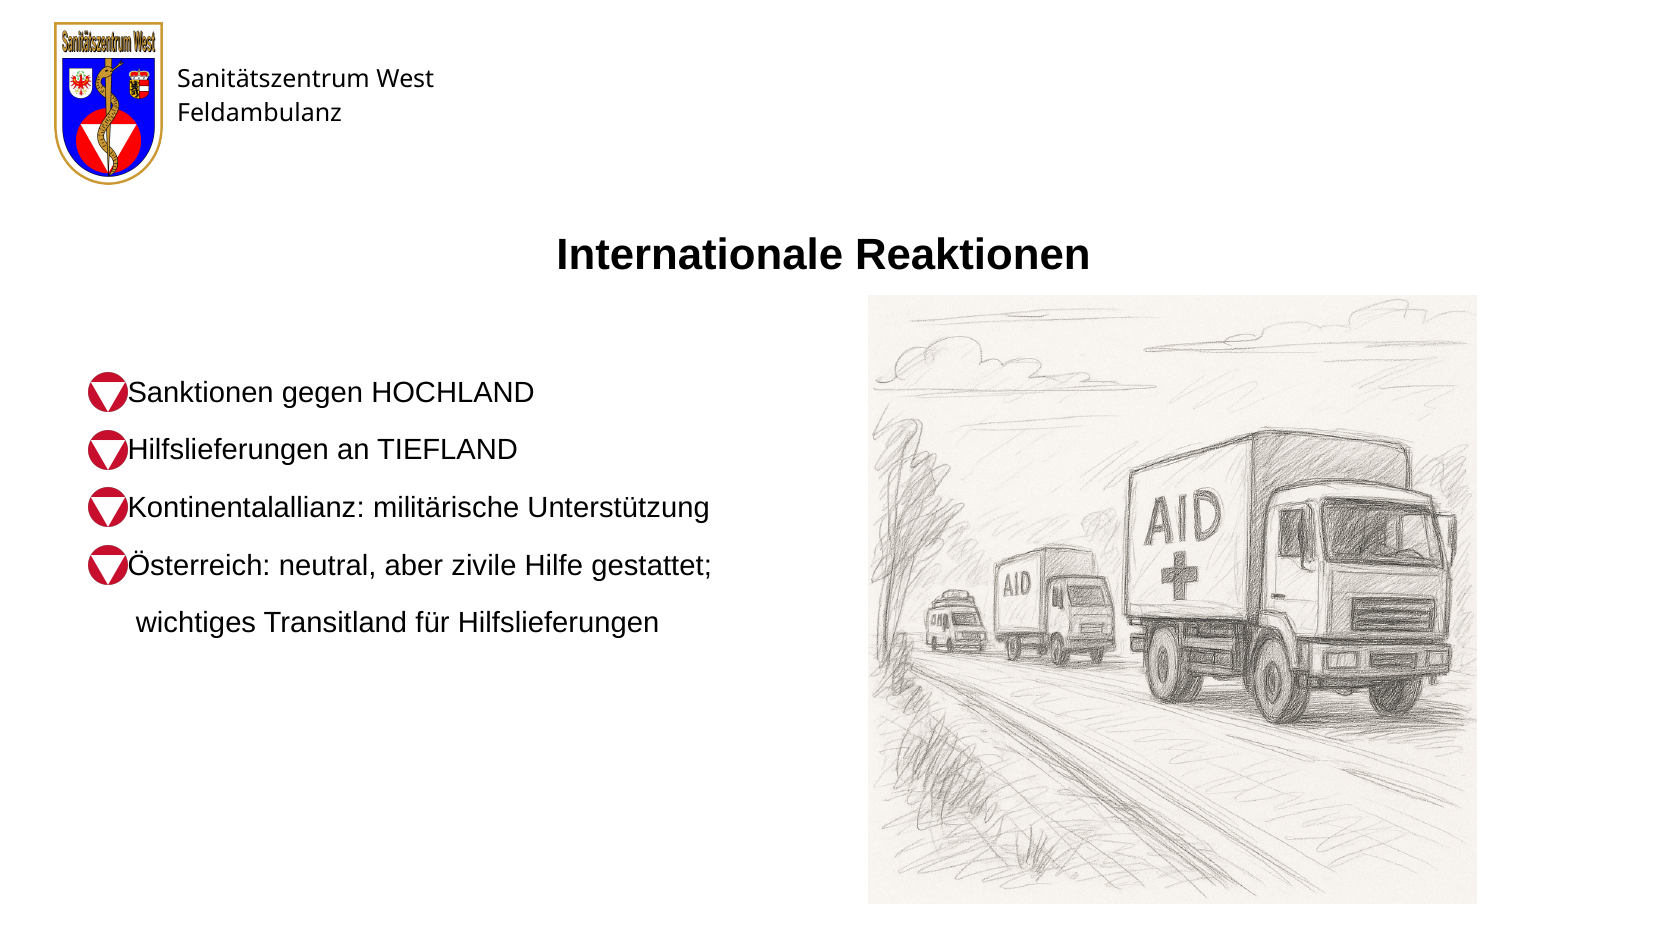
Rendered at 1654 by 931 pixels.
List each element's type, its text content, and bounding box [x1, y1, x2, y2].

list Sanktionen gegen HOCHLAND Hilfslieferungen an TIEFLAND Kontinentalallianz: militärische Unterstützung Österreich: neutral, aber zivile Hilfe gestattet; wichtiges Transitland für Hilfslieferungen [88, 375, 1577, 916]
title Internationale Reaktionen [82, 177, 1571, 333]
picture [868, 295, 1477, 904]
picture [54, 22, 163, 185]
